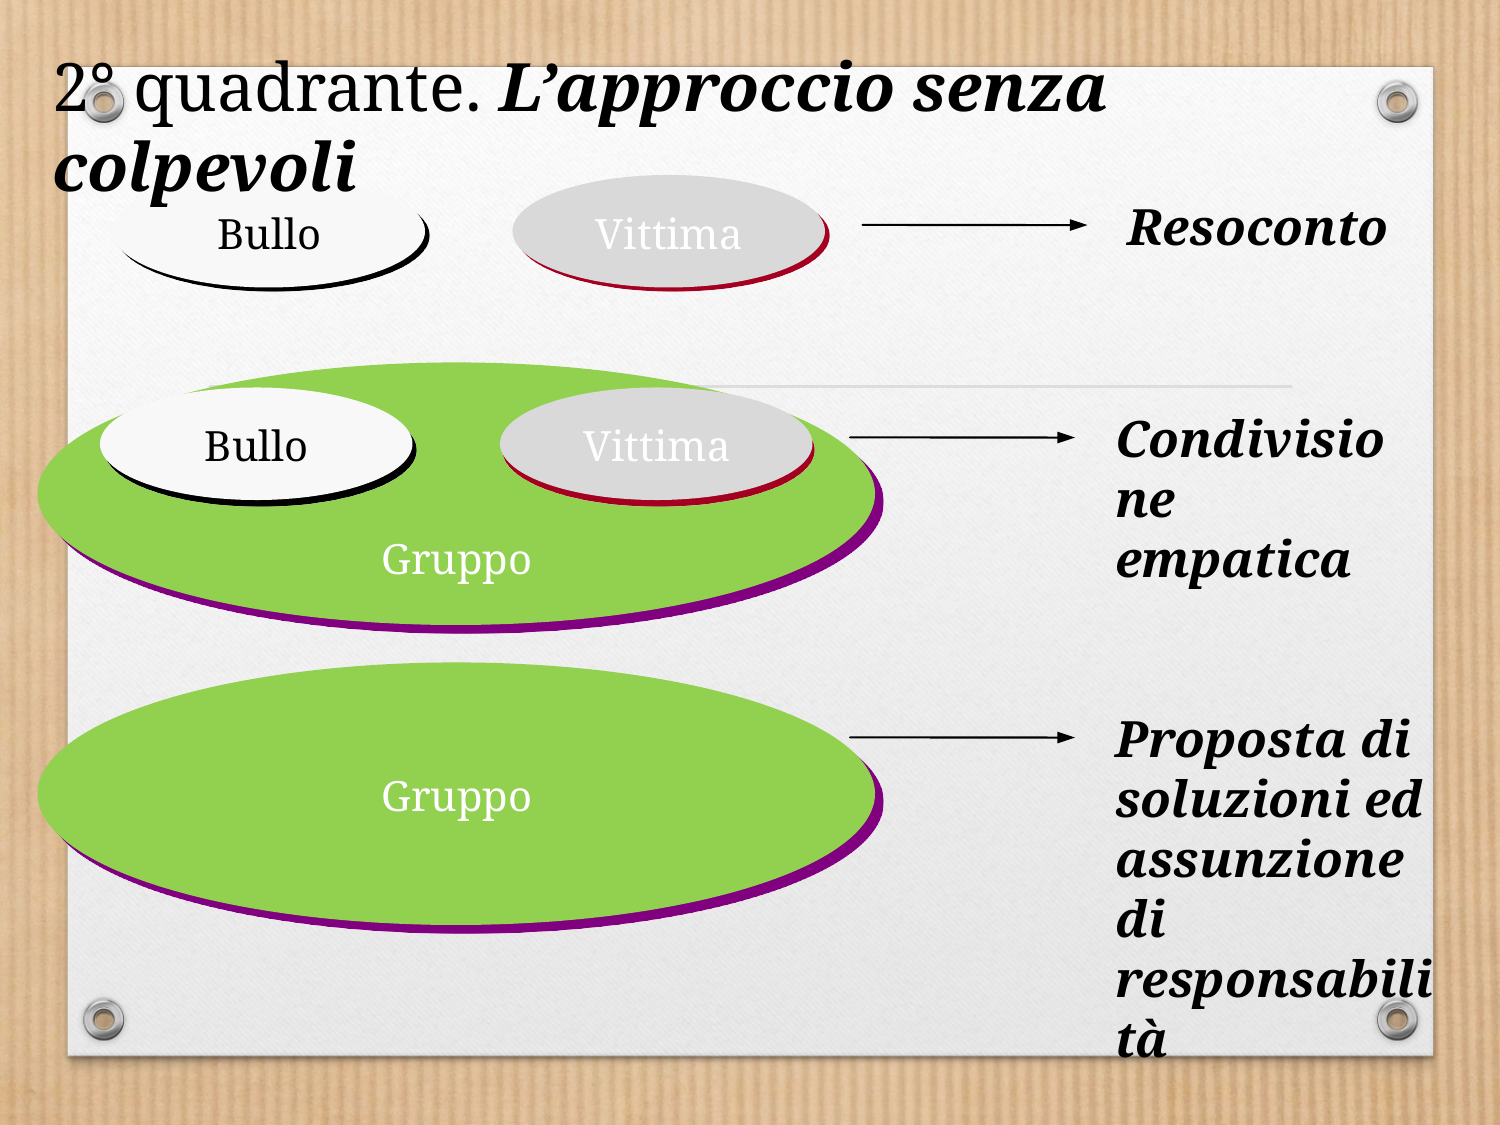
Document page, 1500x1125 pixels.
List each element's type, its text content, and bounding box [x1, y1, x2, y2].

text_box Vittima [549, 200, 790, 266]
text_box Proposta di soluzioni ed assunzione di responsabilità [1100, 699, 1451, 958]
text_box Resoconto [1112, 187, 1438, 264]
text_box [247, 175, 256, 185]
text_box 2° quadrante. L’approccio senza colpevoli [37, 37, 1326, 133]
text_box Bullo [150, 200, 390, 266]
text_box Gruppo [337, 525, 577, 591]
text_box [37, 662, 876, 925]
text_box Bullo [137, 412, 377, 478]
text_box Vittima [537, 412, 777, 478]
text_box [112, 174, 425, 288]
text_box [281, 175, 295, 187]
text_box Condivisione empatica [1100, 399, 1426, 537]
text_box Gruppo [337, 762, 577, 828]
text_box [37, 362, 876, 625]
text_box [512, 174, 825, 288]
